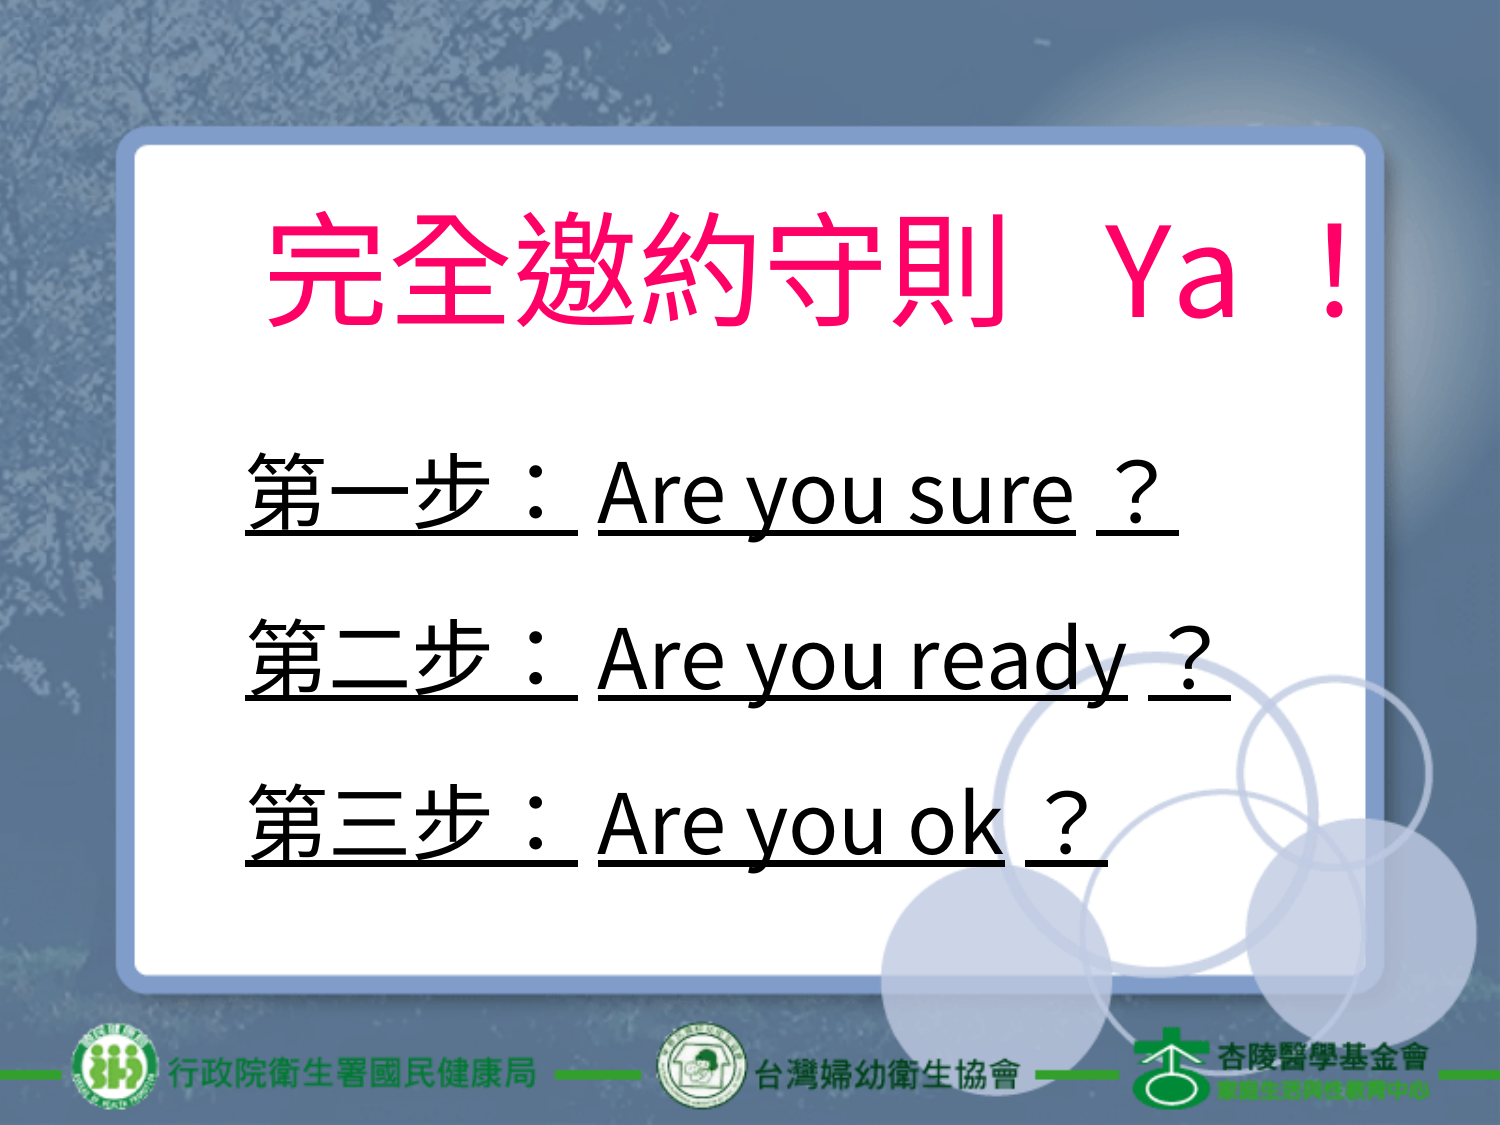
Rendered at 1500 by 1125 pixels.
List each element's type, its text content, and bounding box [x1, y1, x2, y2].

text_box 第三步：Are you ok？ [230, 763, 1317, 894]
title 完全邀約守則 Ya！ [207, 184, 1329, 352]
picture [0, 0, 1500, 1125]
text_box 第二步：Are you ready？ [230, 598, 1317, 717]
list 第一步：Are you sure？ [229, 432, 1317, 551]
